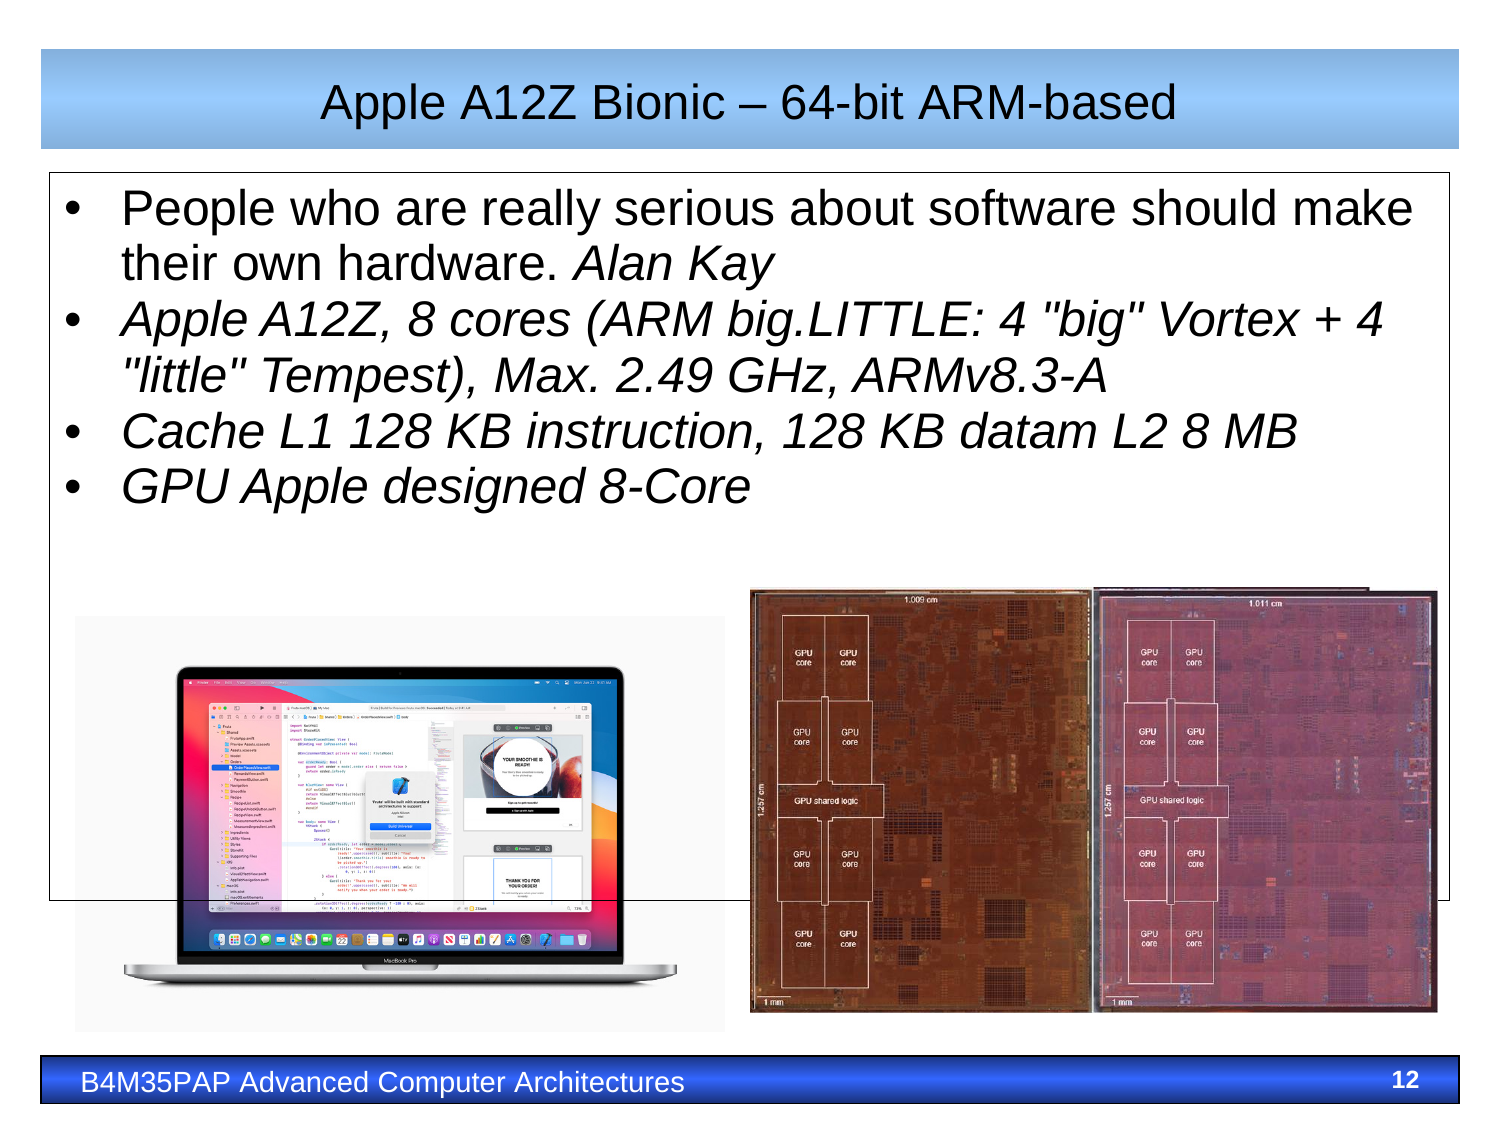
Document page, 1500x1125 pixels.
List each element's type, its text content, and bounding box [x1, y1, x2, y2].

title Apple A12Z Bionic – 64-bit ARM-based [41, 49, 1459, 149]
picture [75, 901, 725, 1033]
picture [750, 587, 1438, 1013]
list People who are really serious about software should make their own hardware. Alan Kay Apple A12Z, 8 cores (ARM big.LITTLE: 4 "big" Vortex + 4 "little" Tempest), Max. 2.49 GHz, ARMv8.3‑A Cache L1 128 KB instruction, 128 KB datam L2 8 MB GPU Apple designed 8-Core [49, 172, 1450, 901]
